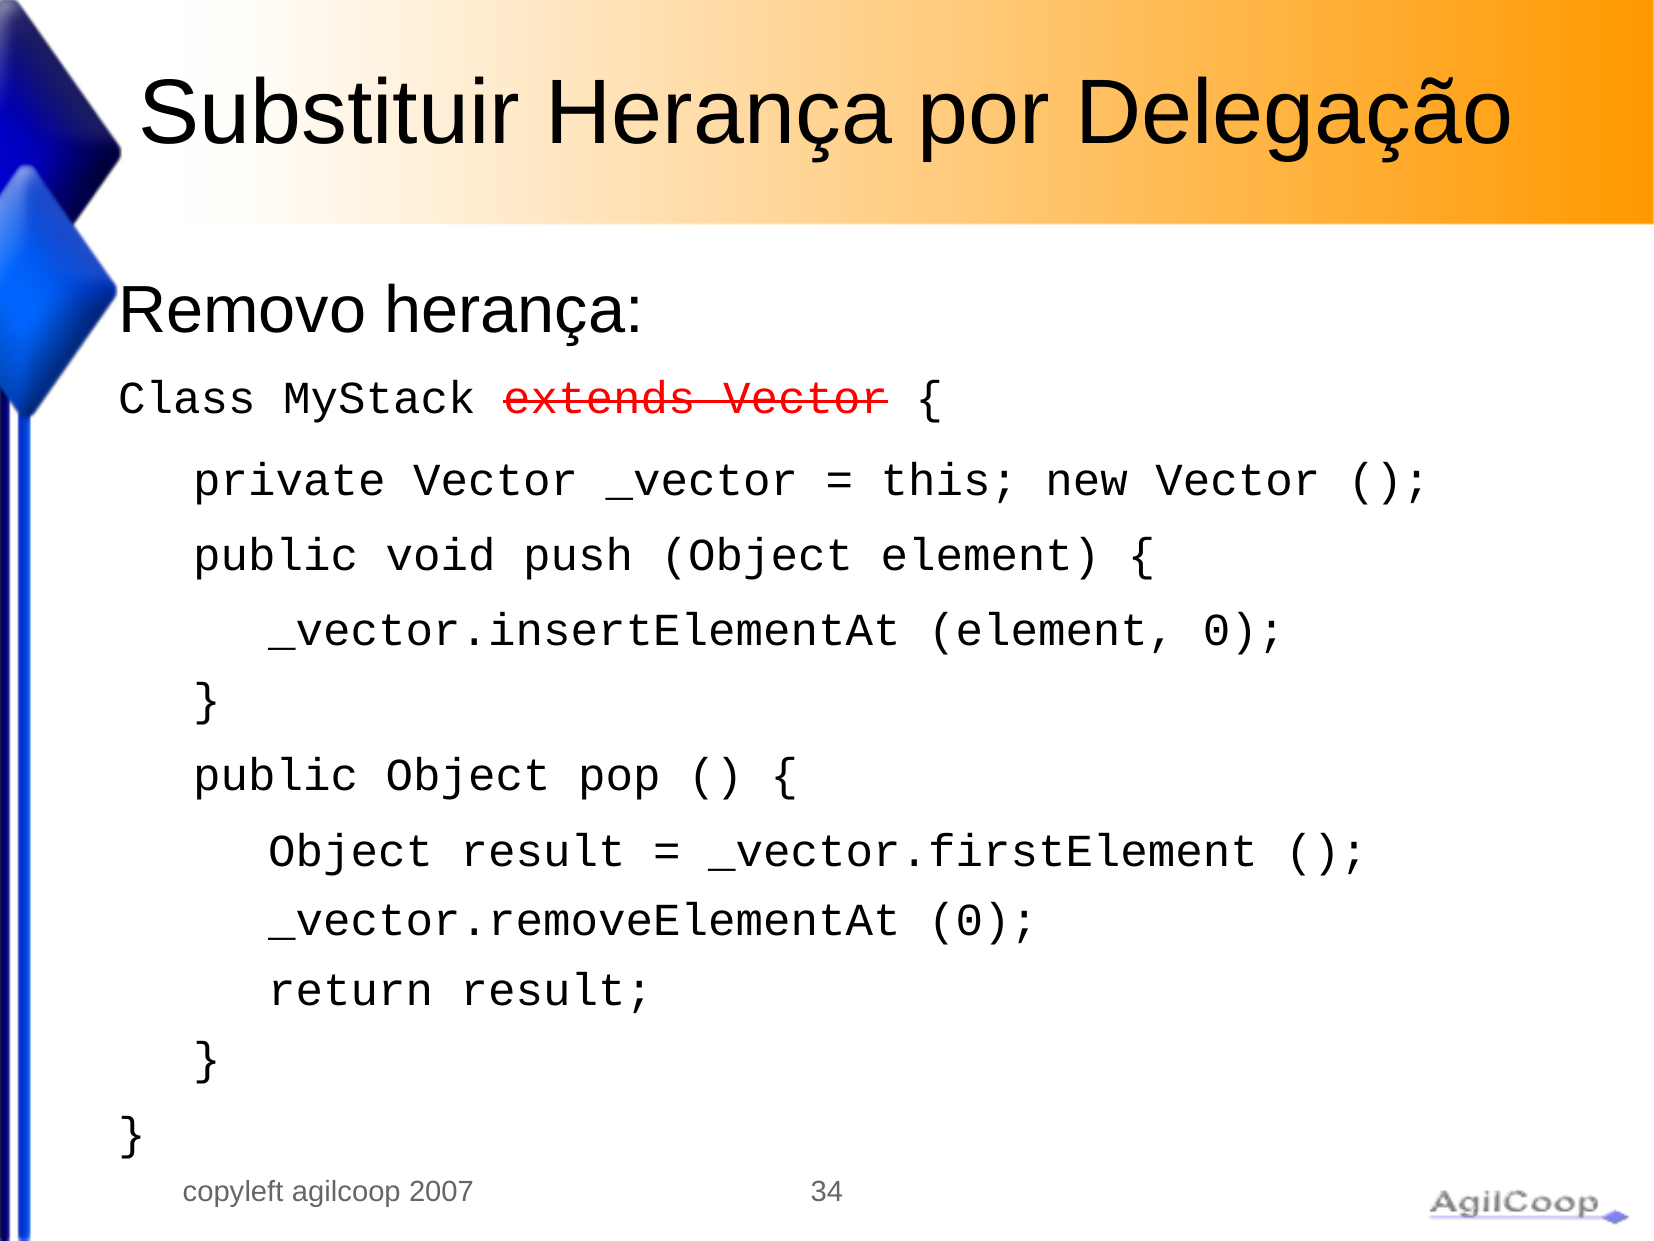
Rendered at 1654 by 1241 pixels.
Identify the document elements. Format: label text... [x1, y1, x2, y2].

list Removo herança: Class MyStack extends Vector { private Vector _vector = this; new Vector (); public void push (Object element) { _vector.insertElementAt (element, 0); } public Object pop () { Object result = _vector.firstElement (); _vector.removeElementAt (0); return result; } } [118, 271, 1607, 1164]
title Substituir Herança por Delegação [82, 8, 1571, 216]
picture [0, 0, 1654, 1241]
